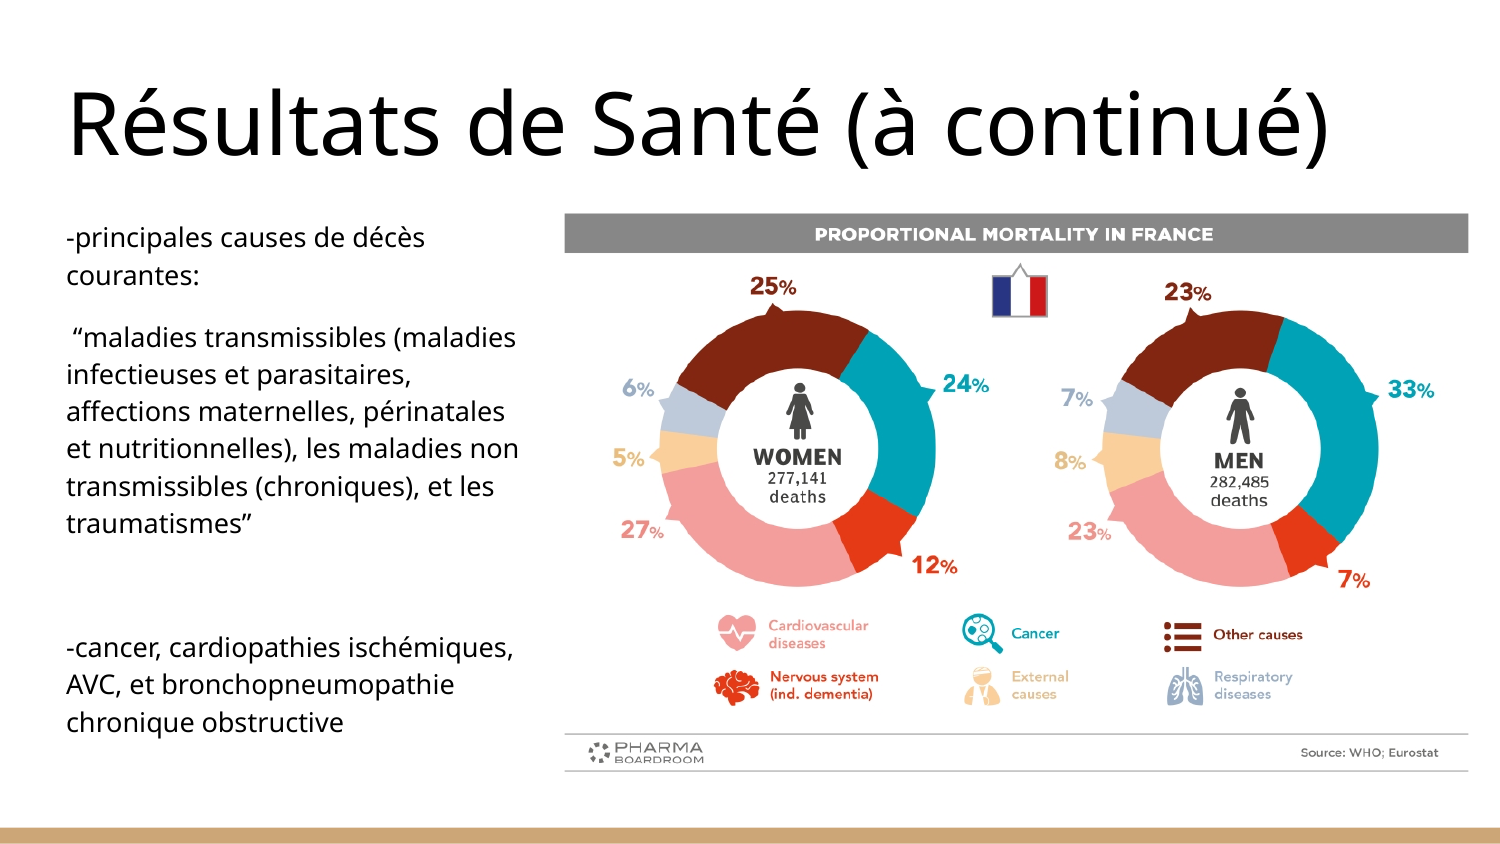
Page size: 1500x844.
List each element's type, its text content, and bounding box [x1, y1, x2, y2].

list -principales causes de décès courantes: “maladies transmissibles (maladies infectieuses et parasitaires, affections maternelles, périnatales et nutritionnelles), les maladies non transmissibles (chroniques), et les traumatismes” -cancer, cardiopathies ischémiques, AVC, et bronchopneumopathie chronique obstructive [51, 200, 543, 787]
title Résultats de Santé (à continué) [51, 51, 1449, 189]
picture [564, 200, 1469, 787]
